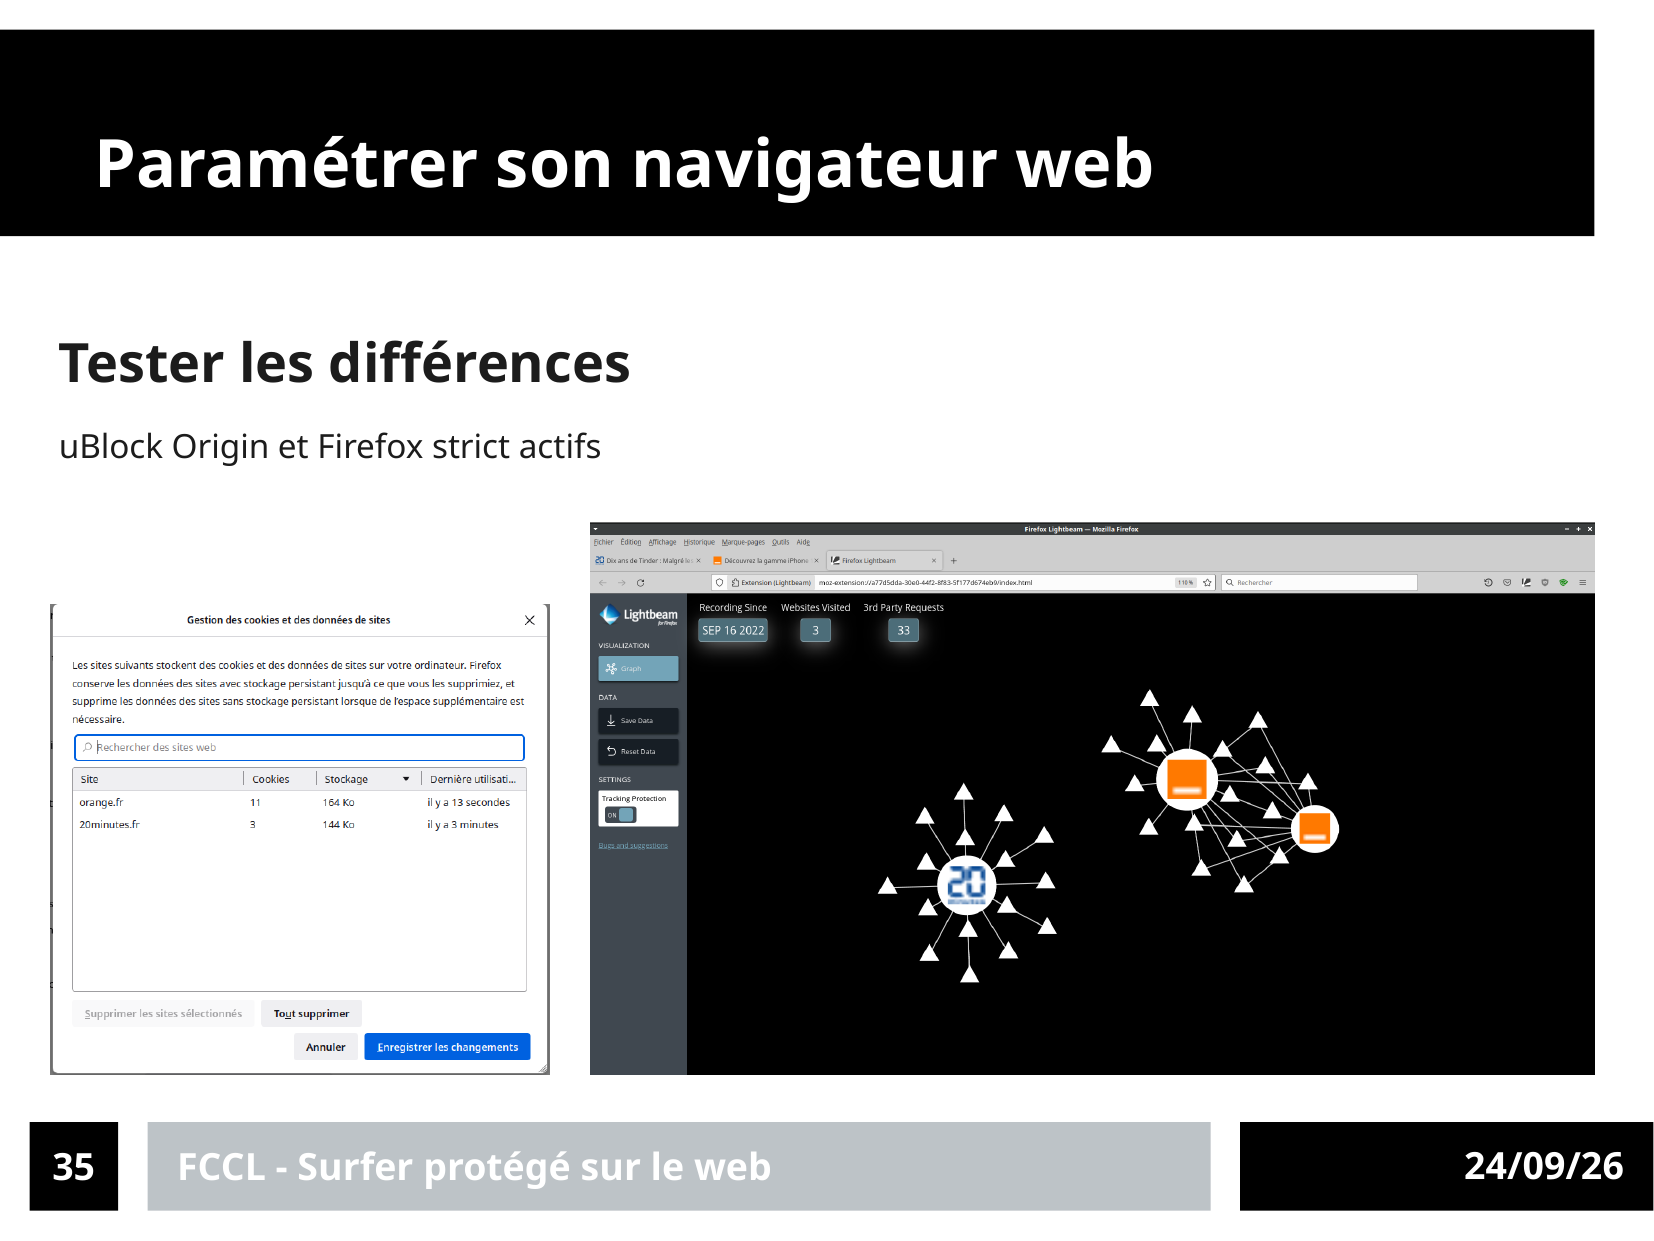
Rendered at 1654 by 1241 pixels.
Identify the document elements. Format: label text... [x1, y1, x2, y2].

picture [590, 522, 1595, 1075]
title Paramétrer son navigateur web [59, 59, 1595, 207]
picture [50, 604, 550, 1075]
list Tester les différences uBlock Origin et Firefox strict actifs [59, 324, 1565, 1093]
